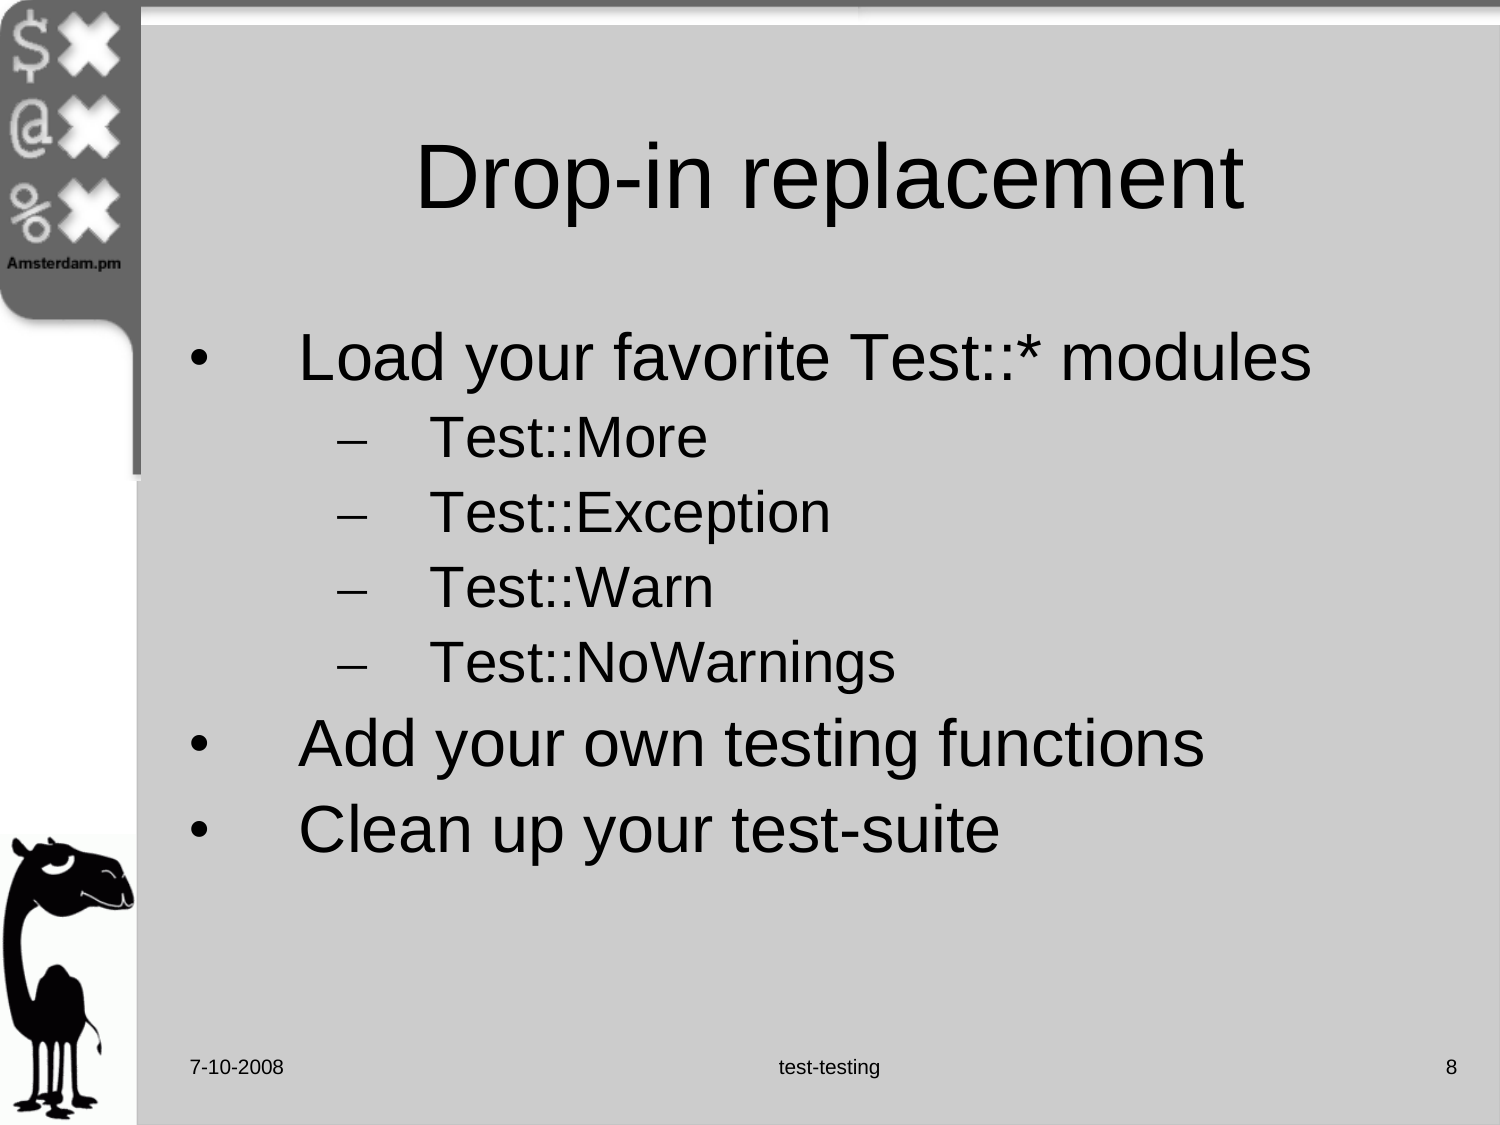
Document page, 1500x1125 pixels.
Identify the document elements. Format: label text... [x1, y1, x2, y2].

picture [0, 0, 1500, 481]
list Load your favorite Test::* modules Test::More Test::Exception Test::Warn Test::NoWarnings Add your own testing functions Clean up your test-suite [187, 324, 1474, 984]
title Drop-in replacement [187, 87, 1474, 274]
picture [0, 834, 136, 1125]
